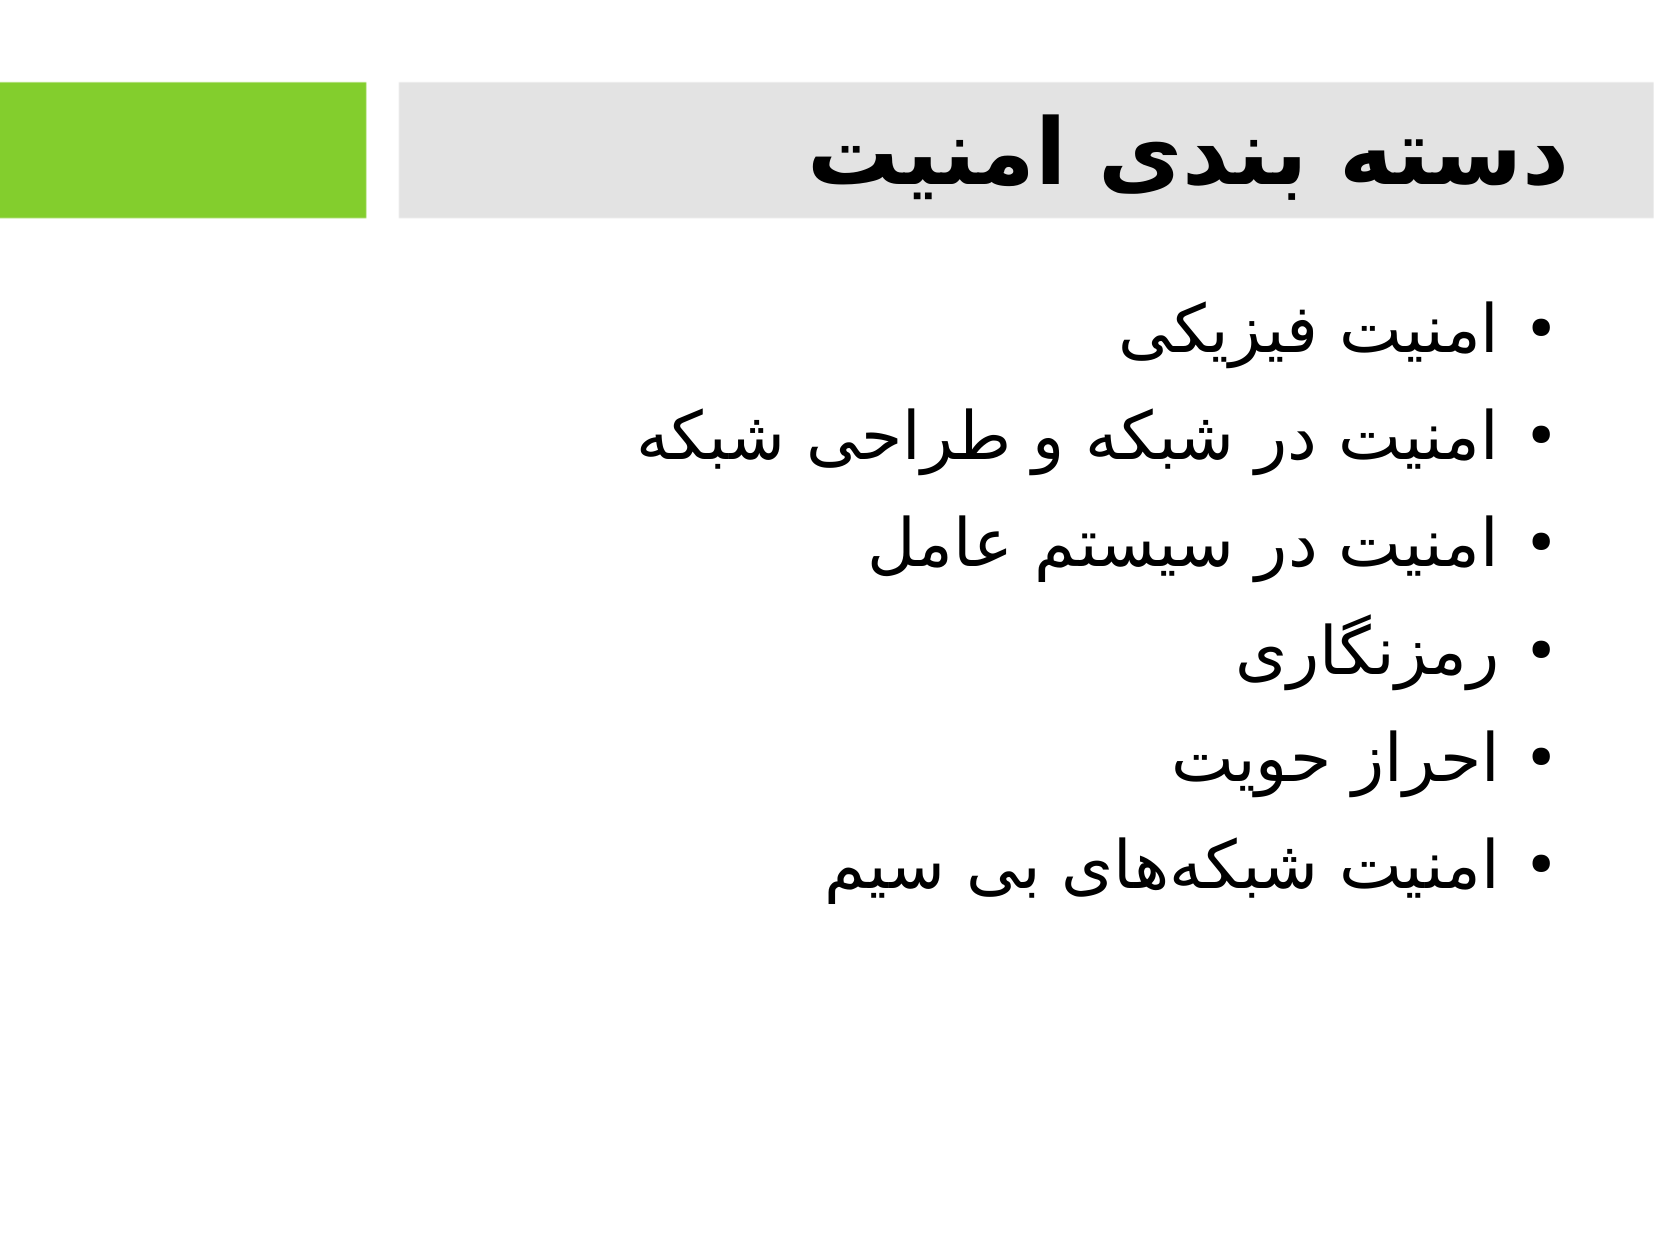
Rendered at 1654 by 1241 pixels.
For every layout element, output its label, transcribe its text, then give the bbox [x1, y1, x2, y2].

picture [0, 0, 1654, 1241]
title دسته بندی امنیت [82, 49, 1571, 257]
list امنیت فیزیکی امنیت در شبکه و طراحی شبکه امنیت در سیستم عامل رمزنگاری احراز حویت امنیت شبکه‌های بی سیم [82, 290, 1571, 1182]
